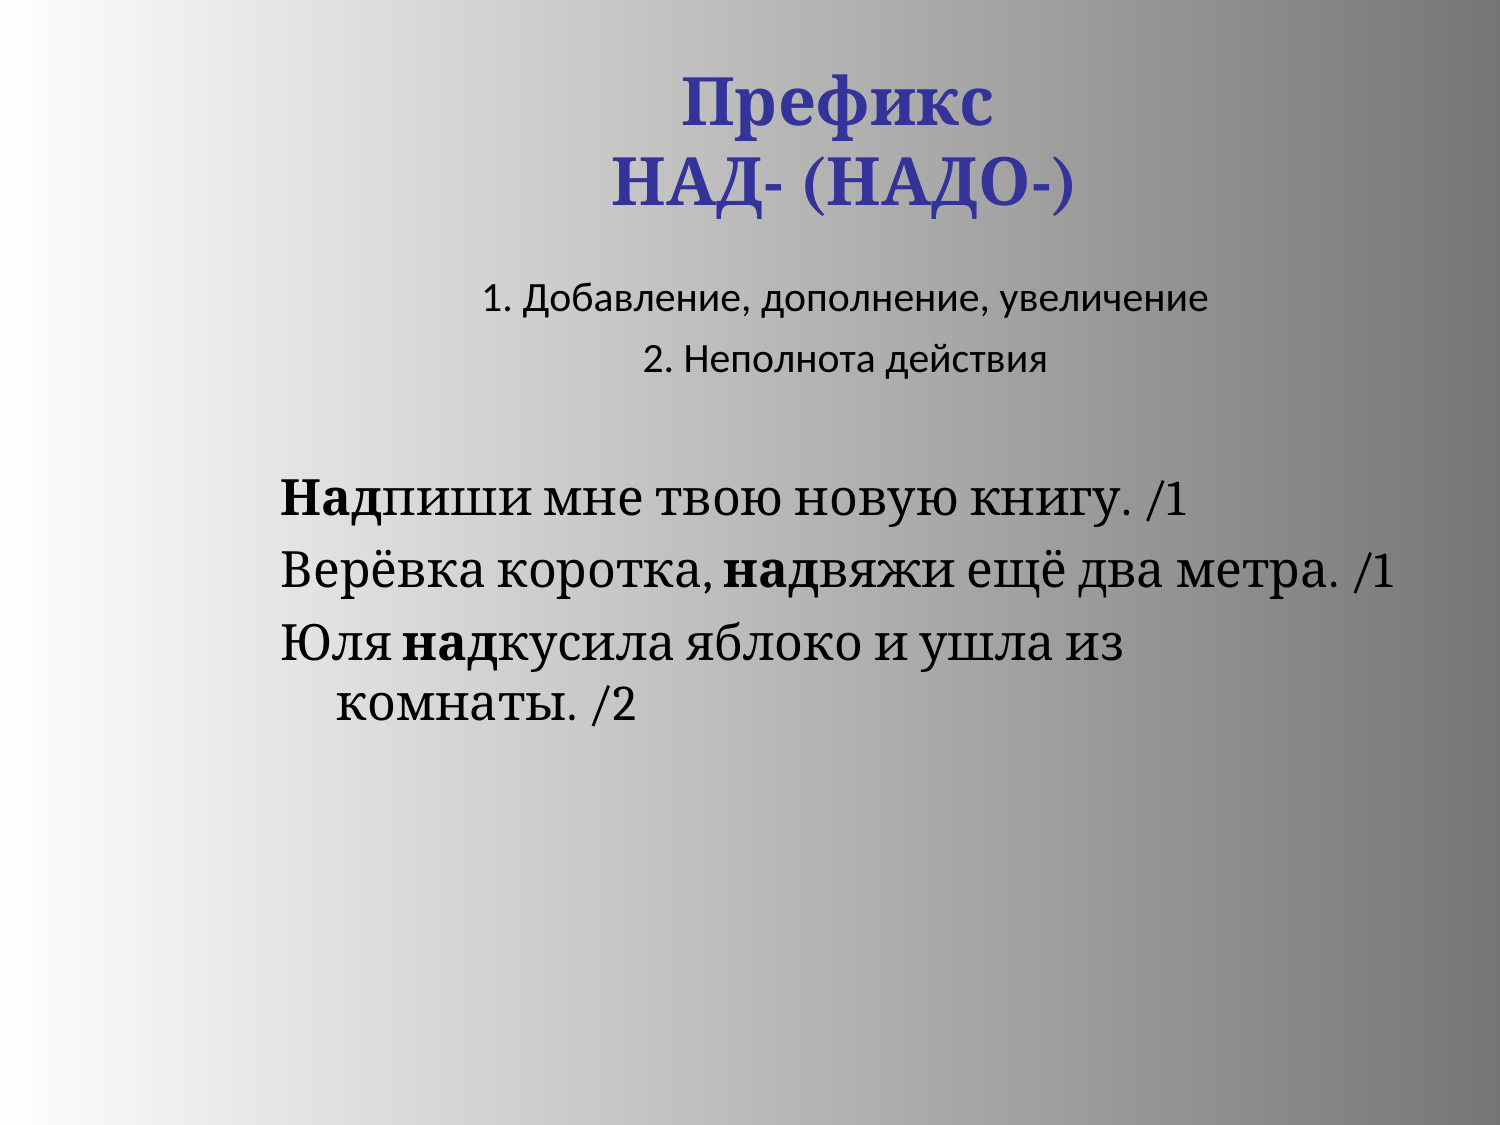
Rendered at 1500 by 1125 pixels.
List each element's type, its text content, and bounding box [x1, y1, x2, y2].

title Префикс НАД- (НАДО-) [265, 45, 1426, 233]
list 1. Добавление, дополнение, увеличение 2. Неполнота действия Надпиши мне твою новую книгу. /1 Верёвка коротка, надвяжи ещё два метра. /1 Юля надкусила яблоко и ушла из комнаты. /2 [265, 262, 1426, 1006]
